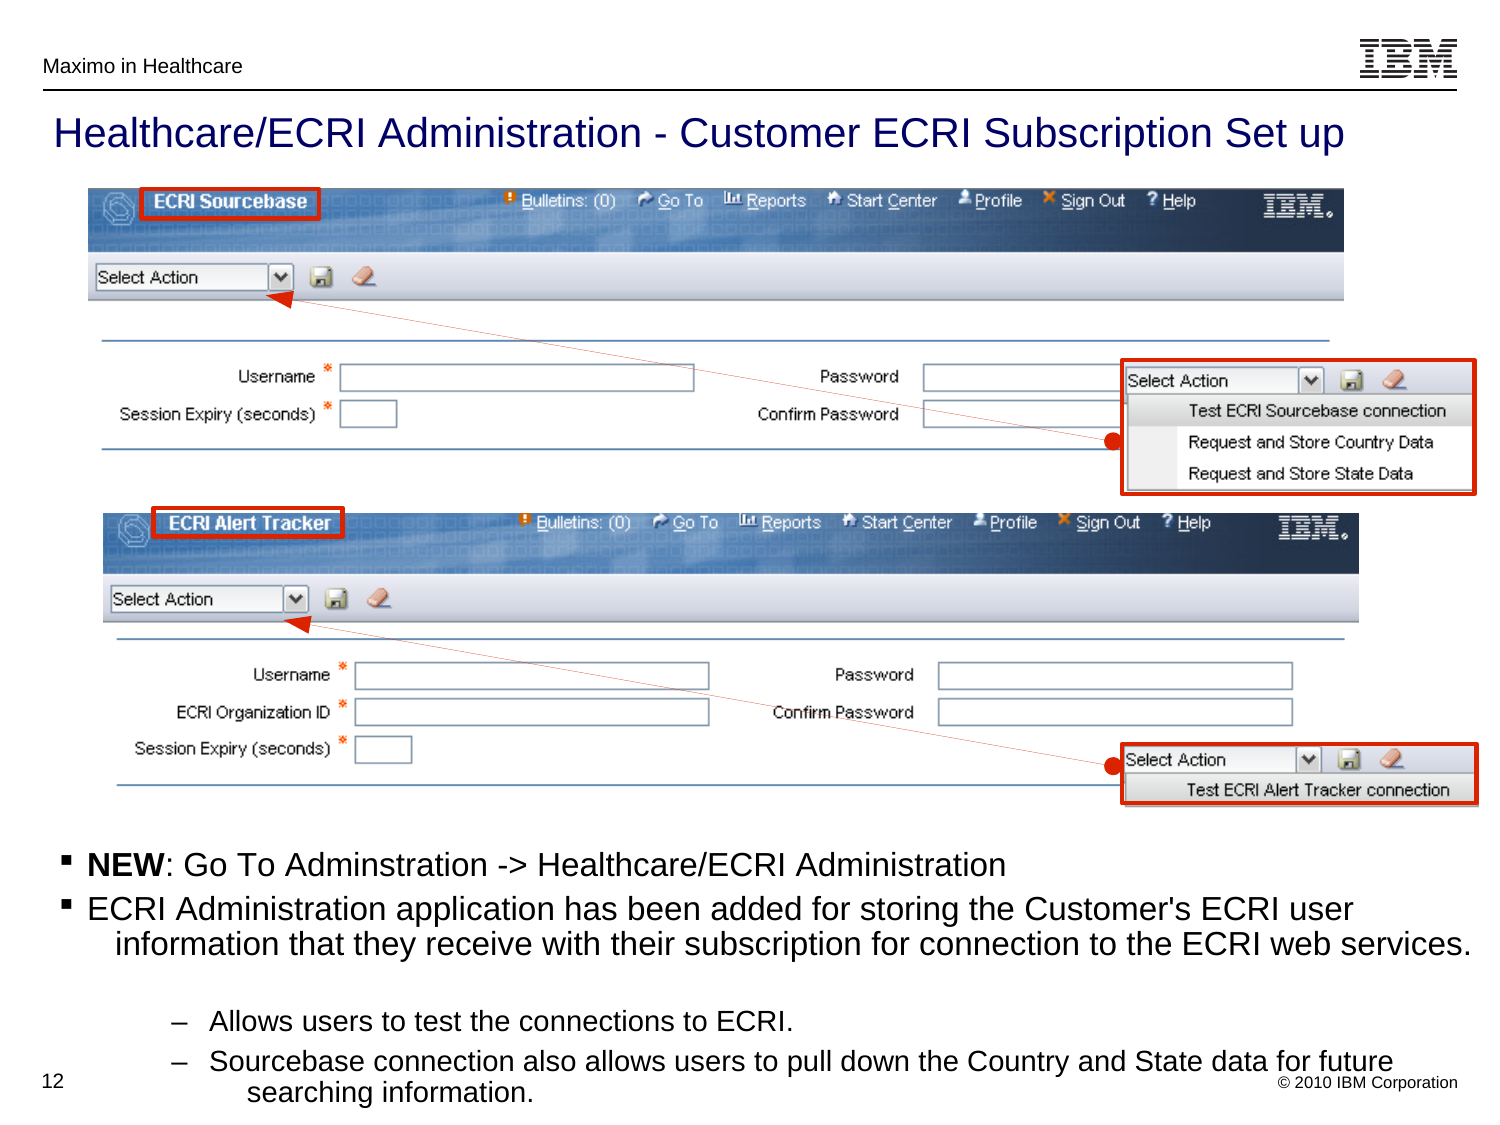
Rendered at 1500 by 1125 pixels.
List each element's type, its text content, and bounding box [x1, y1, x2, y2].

picture [1360, 39, 1457, 78]
picture [103, 513, 1359, 805]
picture [144, 191, 317, 216]
list NEW: Go To Adminstration -> Healthcare/ECRI Administration ECRI Administration application has been added for storing the Customer's ECRI user information that they receive with their subscription for connection to the ECRI web services. Allows users to test the connections to ECRI. Sourcebase connection also allows users to pull down the Country and State data for future searching information. [59, 847, 1480, 1080]
picture [1122, 805, 1479, 810]
title Healthcare/ECRI Administration - Customer ECRI Subscription Set up [38, 86, 1477, 178]
picture [1124, 746, 1474, 801]
picture [1124, 362, 1472, 491]
picture [88, 188, 1344, 466]
picture [156, 513, 340, 534]
